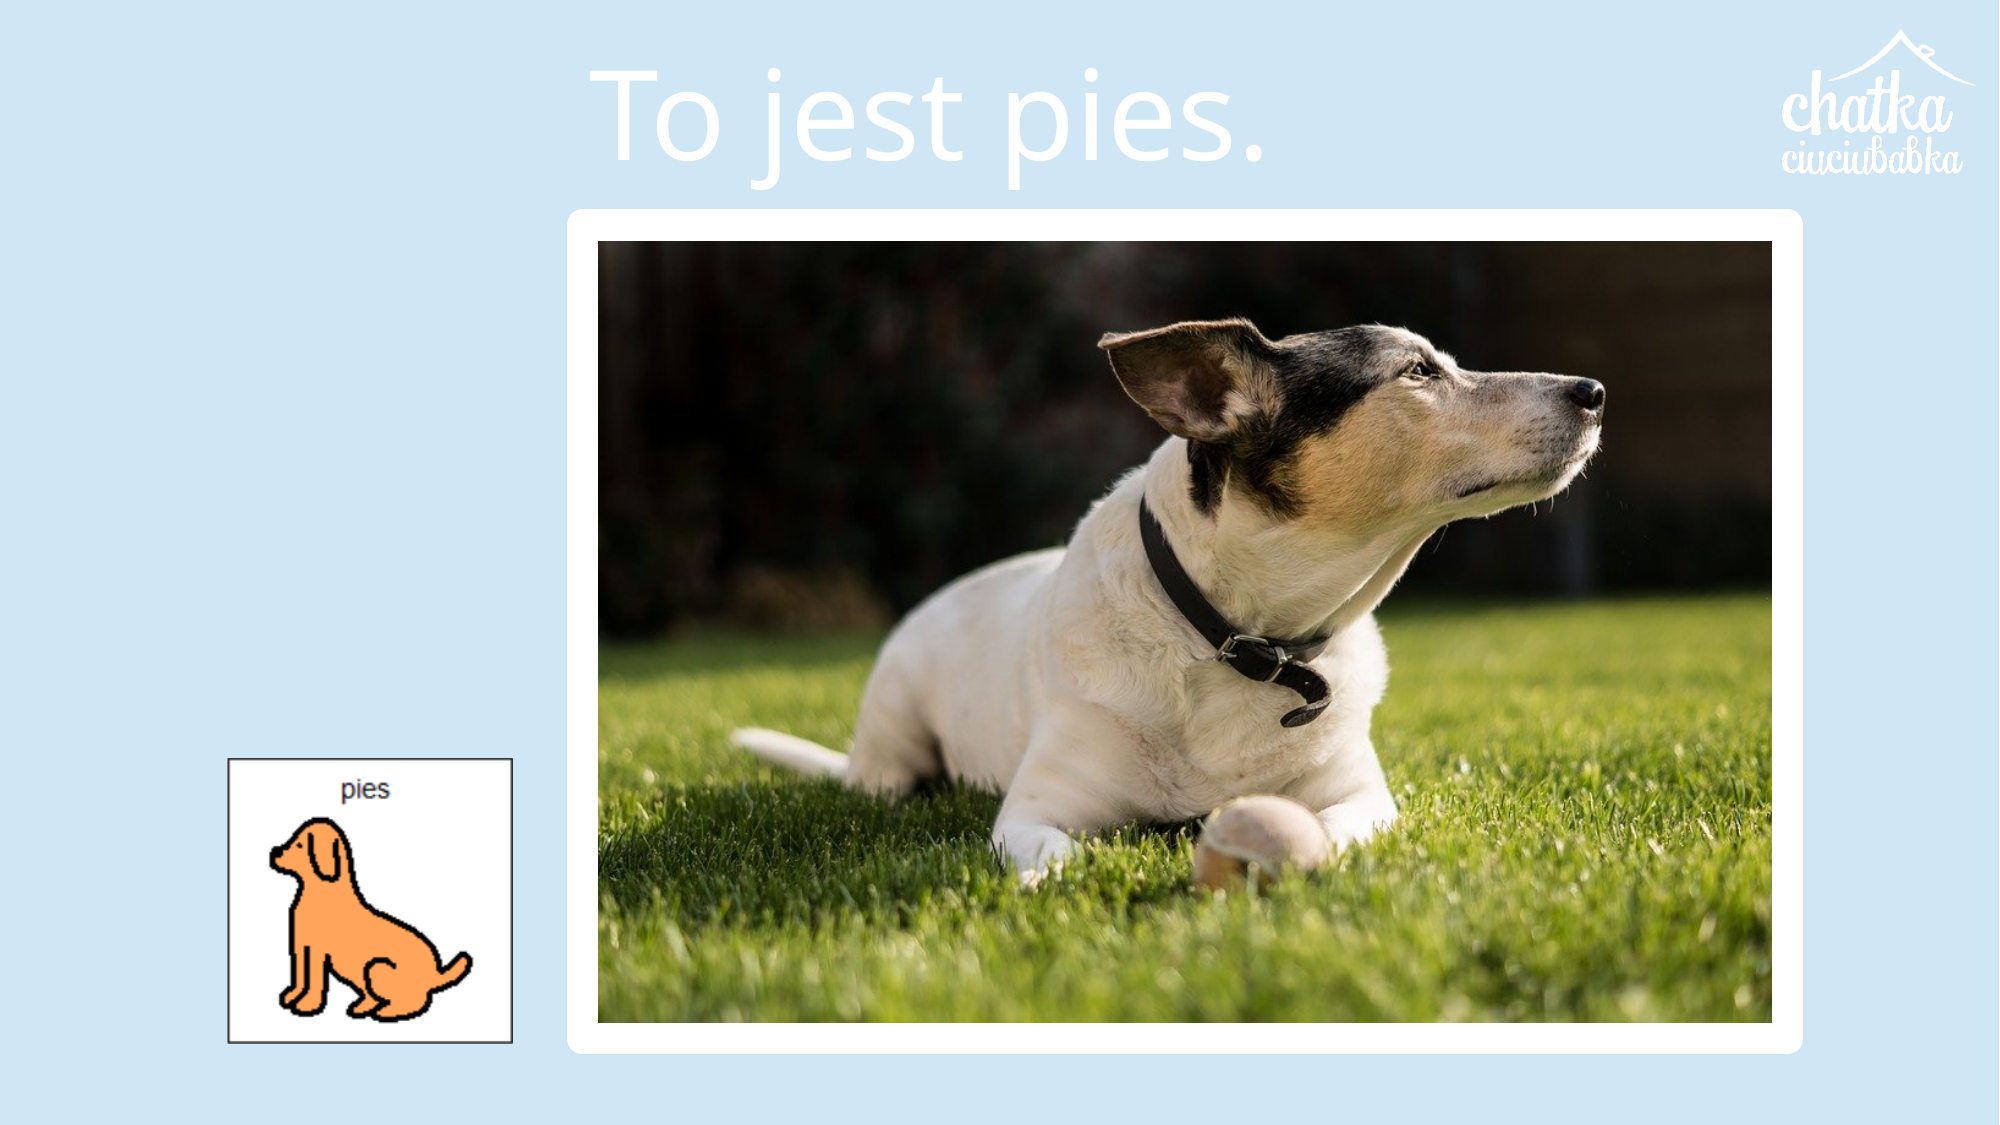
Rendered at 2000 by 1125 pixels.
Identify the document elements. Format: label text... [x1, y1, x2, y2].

picture [1755, 5, 1991, 241]
picture [598, 240, 1772, 1024]
picture [227, 758, 513, 1044]
text_box To jest pies. [574, 45, 1668, 196]
